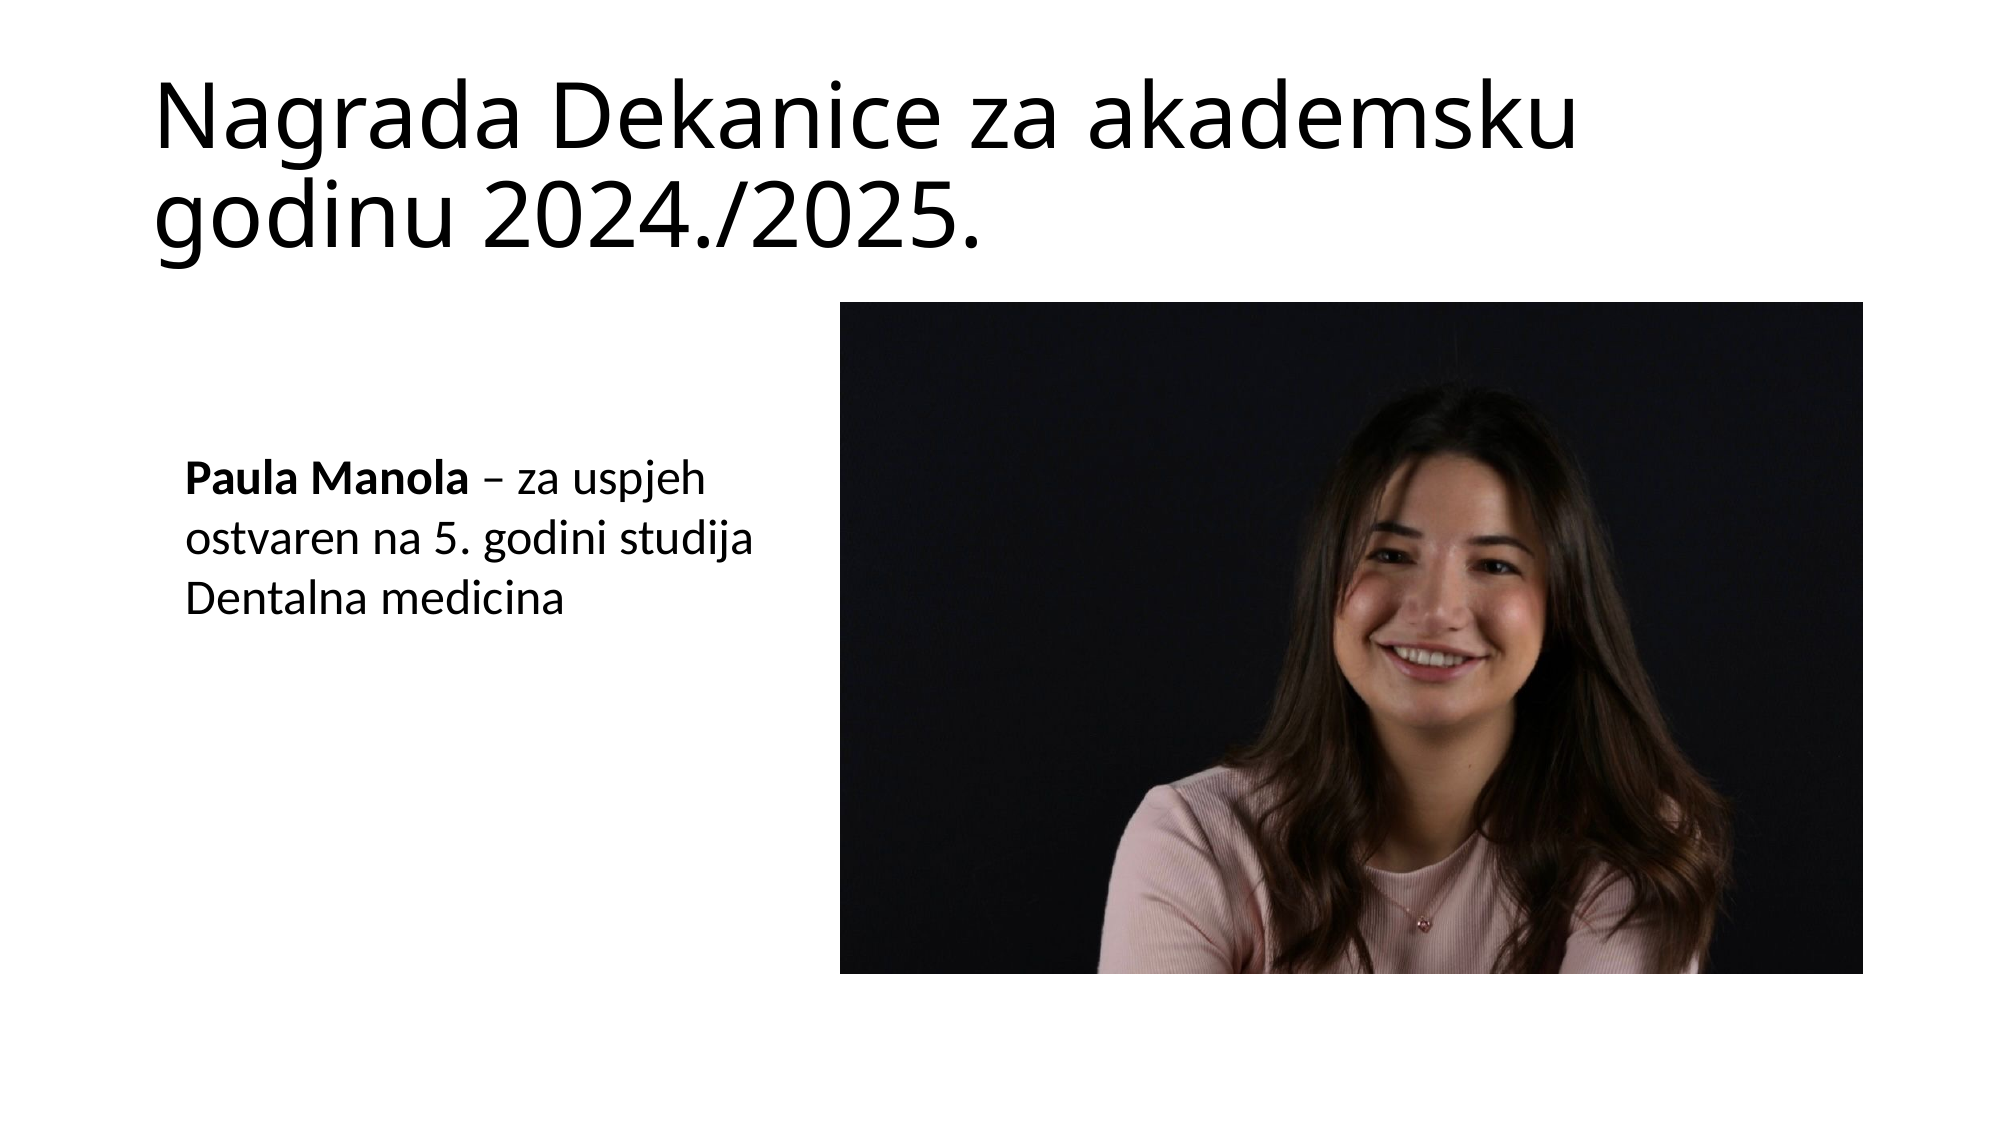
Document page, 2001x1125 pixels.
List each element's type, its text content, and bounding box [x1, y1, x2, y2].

text_box Paula Manola – za uspjeh ostvaren na 5. godini studija Dentalna medicina [170, 436, 840, 639]
title Nagrada Dekanice za akademsku godinu 2024./2025. [137, 59, 1863, 278]
picture [840, 302, 1863, 974]
